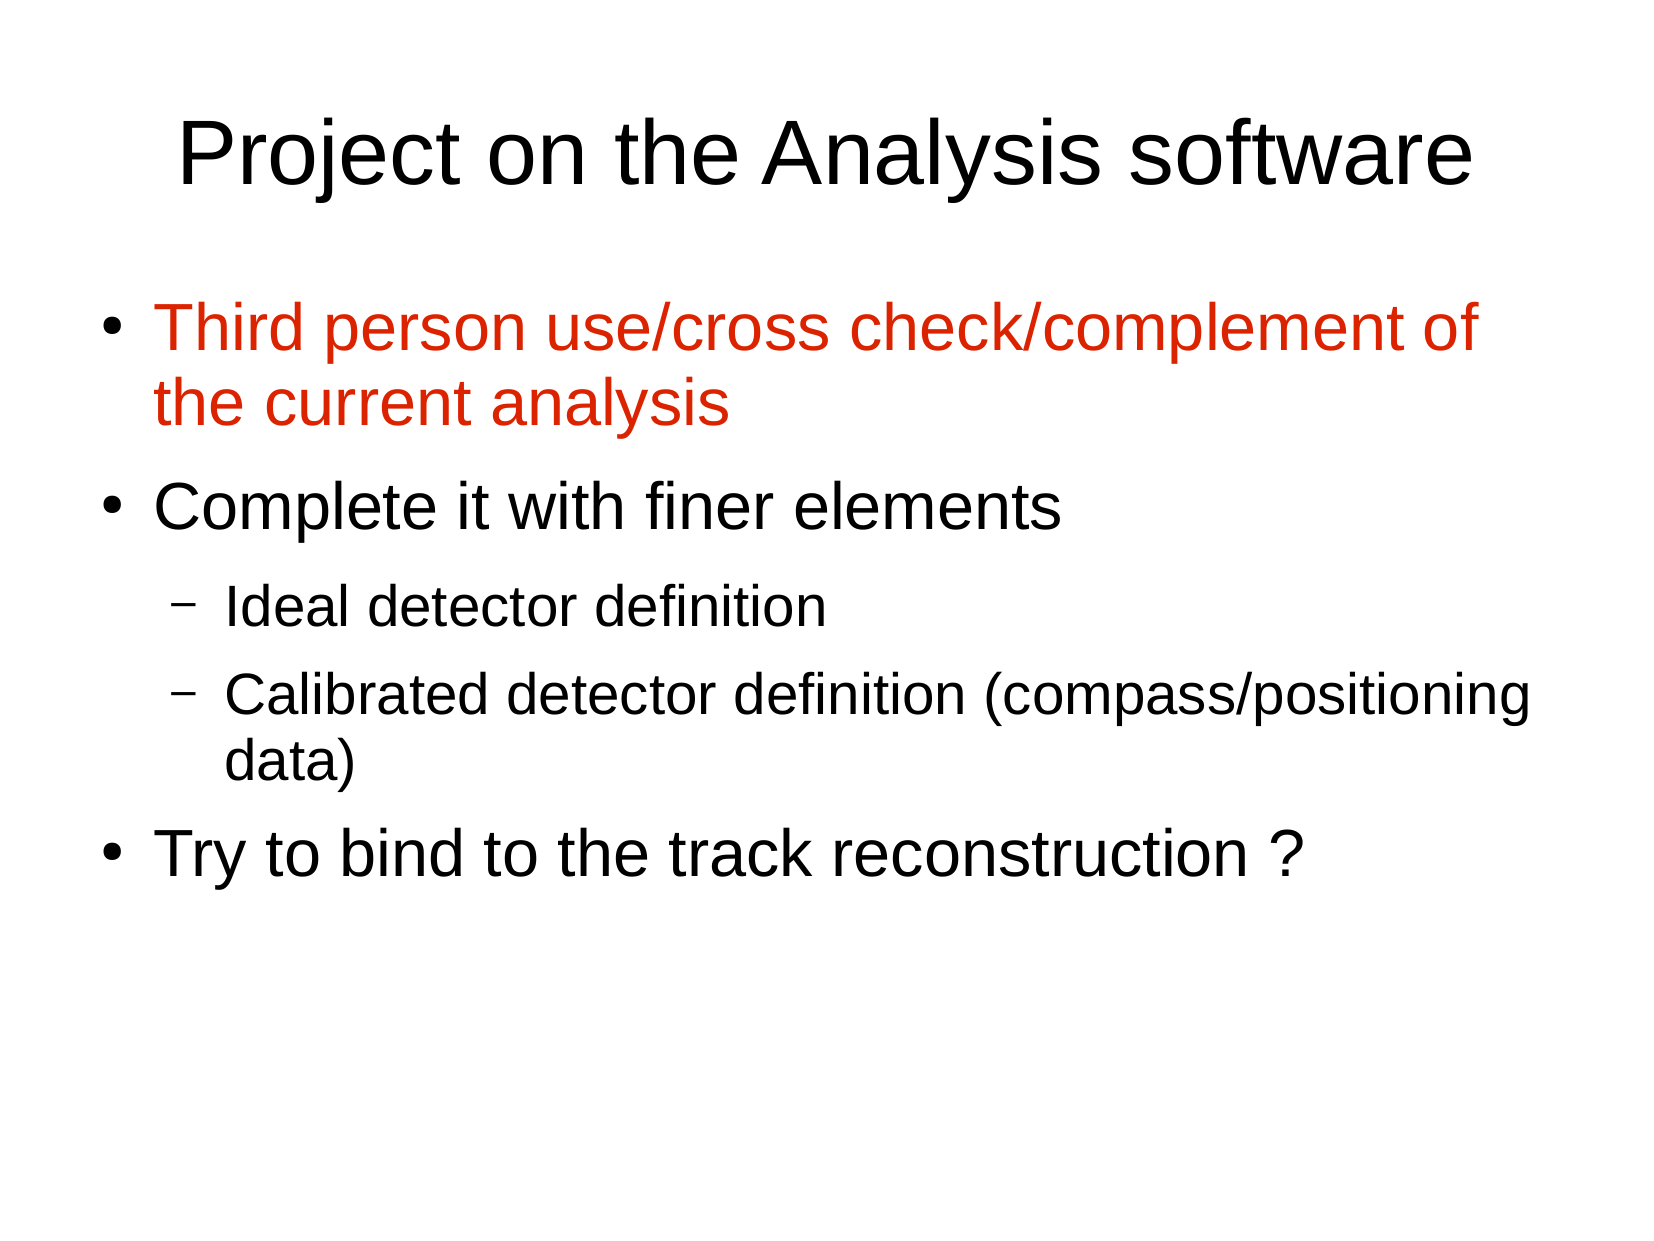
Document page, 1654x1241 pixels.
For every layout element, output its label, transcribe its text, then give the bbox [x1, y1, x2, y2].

title Project on the Analysis software [82, 49, 1571, 257]
list Third person use/cross check/complement of the current analysis Complete it with finer elements Ideal detector definition Calibrated detector definition (compass/positioning data) Try to bind to the track reconstruction ? [82, 290, 1571, 1010]
